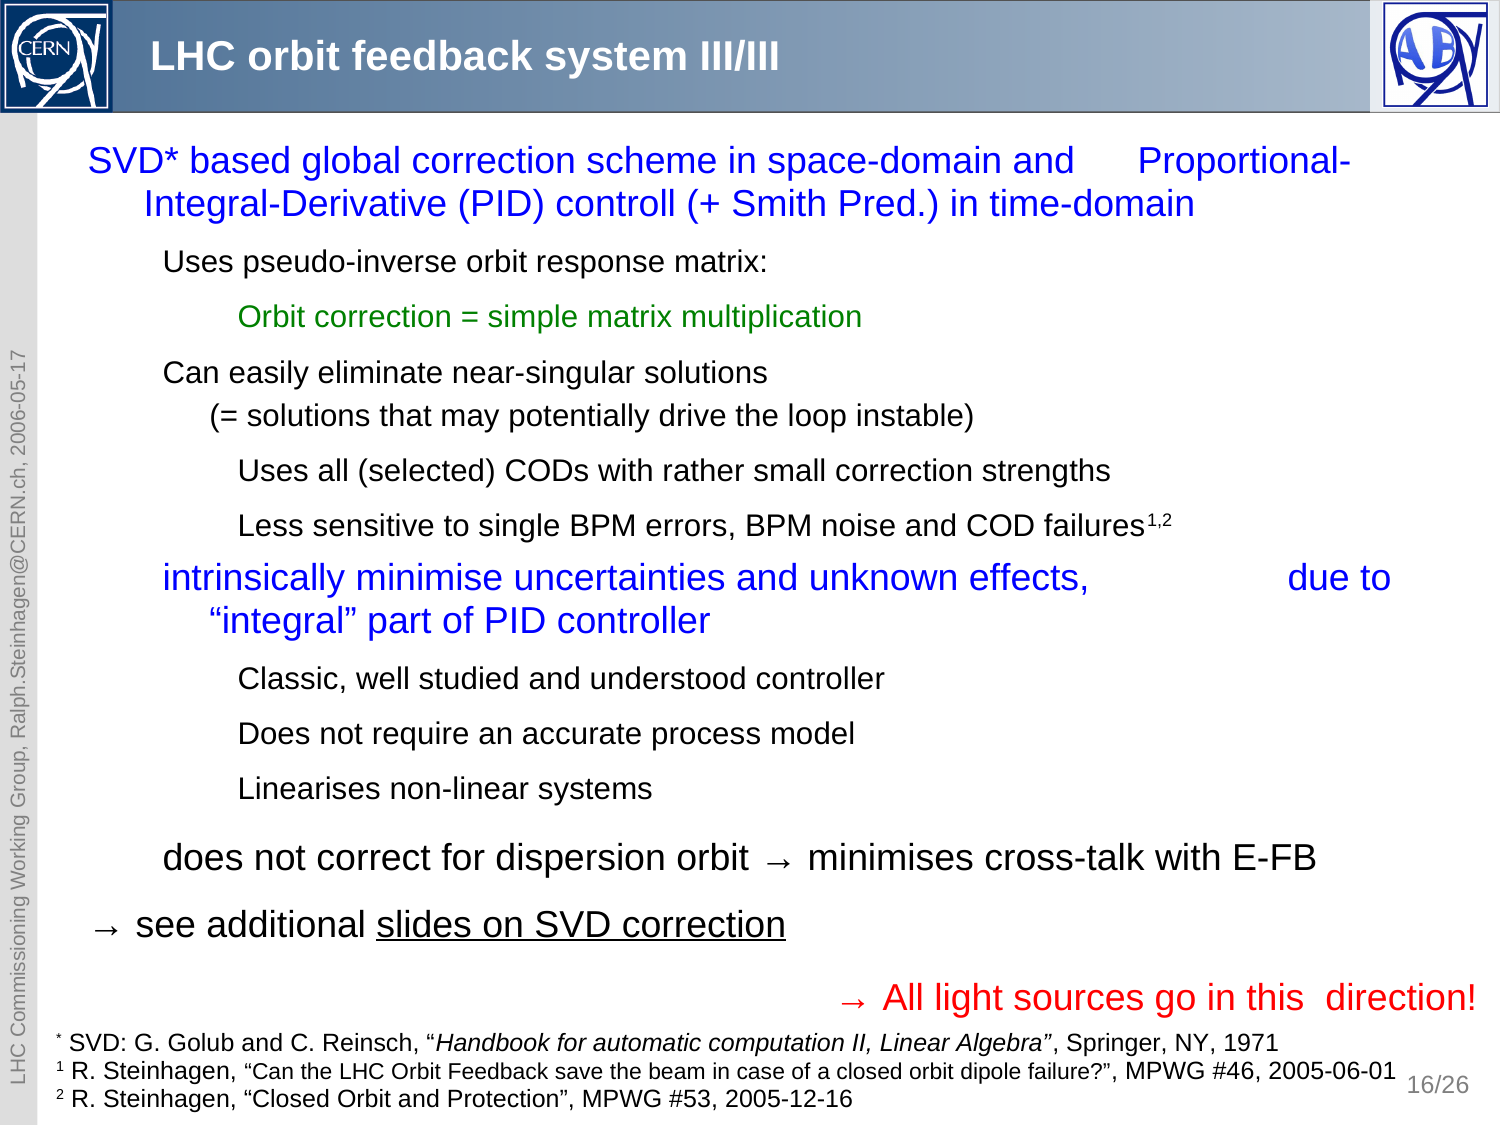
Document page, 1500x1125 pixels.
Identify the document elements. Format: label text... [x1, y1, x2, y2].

picture [1382, 1, 1489, 108]
text_box * SVD: G. Golub and C. Reinsch, “Handbook for automatic computation II, Linear Algebra”, Springer, NY, 1971 1 R. Steinhagen, “Can the LHC Orbit Feedback save the beam in case of a closed orbit dipole failure?”, MPWG #46, 2005-06-01 2 R. Steinhagen, “Closed Orbit and Protection”, MPWG #53, 2005-12-16 [41, 1021, 1459, 1121]
list SVD* based global correction scheme in space-domain and Proportional-Integral-Derivative (PID) controll (+ Smith Pred.) in time-domain Uses pseudo-inverse orbit response matrix: Orbit correction = simple matrix multiplication Can easily eliminate near-singular solutions (= solutions that may potentially drive the loop instable) Uses all (selected) CODs with rather small correction strengths Less sensitive to single BPM errors, BPM noise and COD failures1,2 intrinsically minimise uncertainties and unknown effects, due to “integral” part of PID controller Classic, well studied and understood controller Does not require an accurate process model Linearises non-linear systems does not correct for dispersion orbit → minimises cross-talk with E-FB → see additional slides on SVD correction [87, 137, 1438, 946]
picture [0, 0, 113, 113]
text_box → All light sources go in this direction! [531, 968, 1495, 1027]
title LHC orbit feedback system III/III [150, 0, 1201, 113]
